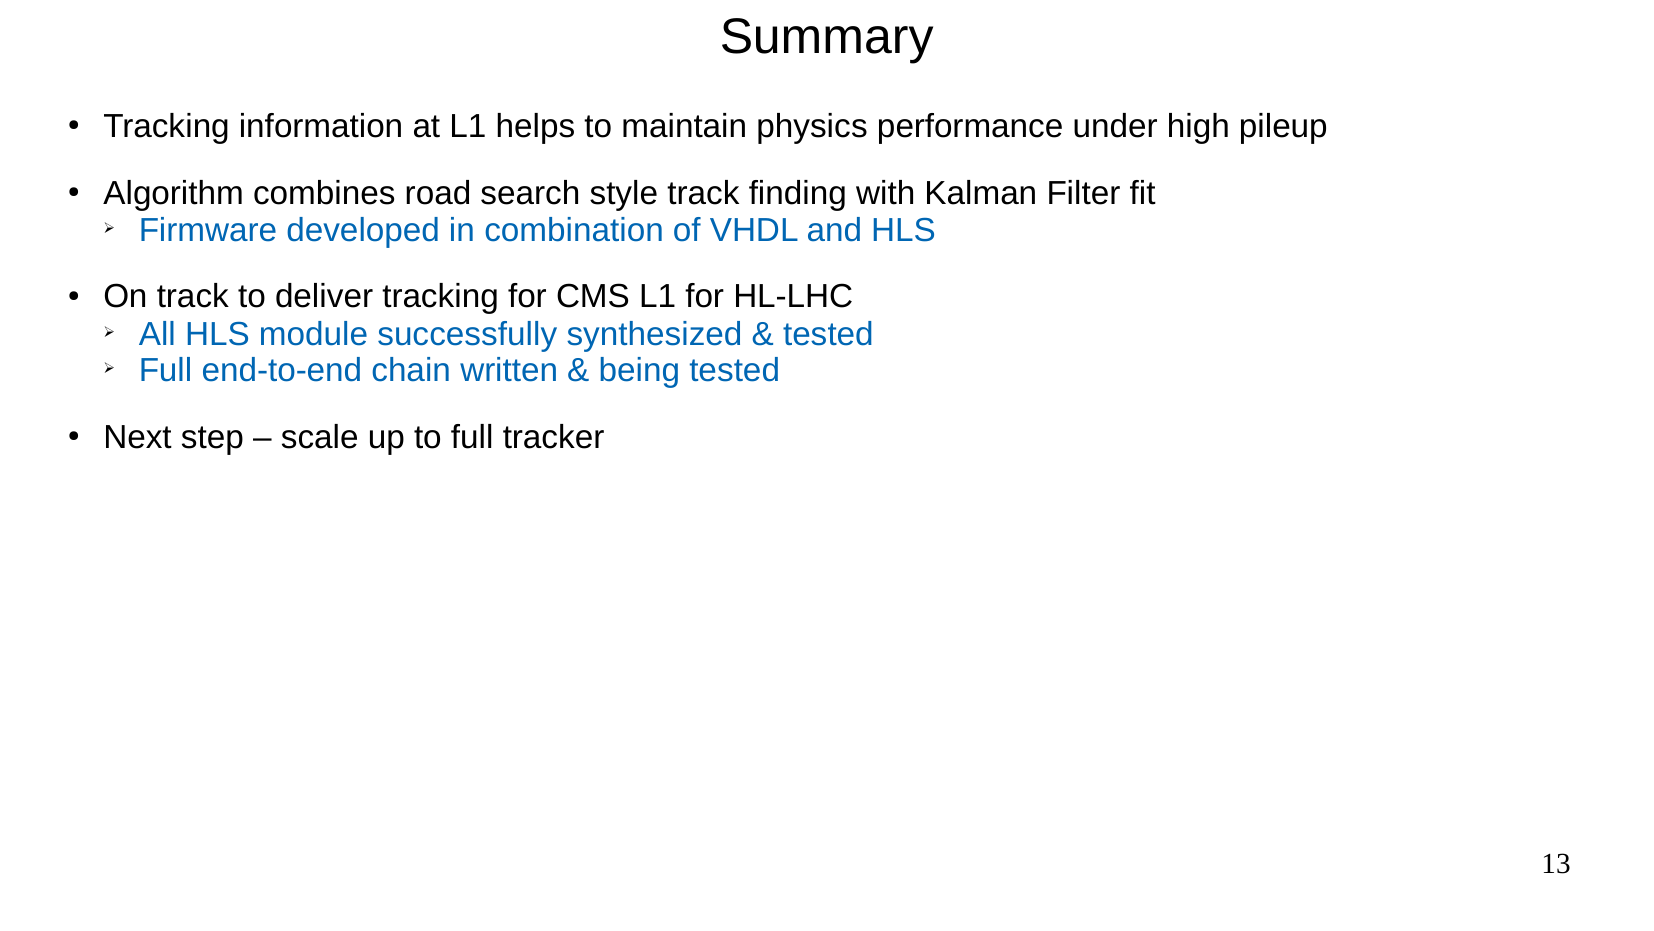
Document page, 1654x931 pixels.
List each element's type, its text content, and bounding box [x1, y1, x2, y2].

text_box Tracking information at L1 helps to maintain physics performance under high pileup Algorithm combines road search style track finding with Kalman Filter fit Firmware developed in combination of VHDL and HLS On track to deliver tracking for CMS L1 for HL-LHC All HLS module successfully synthesized & tested Full end-to-end chain written & being tested Next step – scale up to full tracker [53, 100, 1441, 579]
title Summary [82, 8, 1571, 65]
